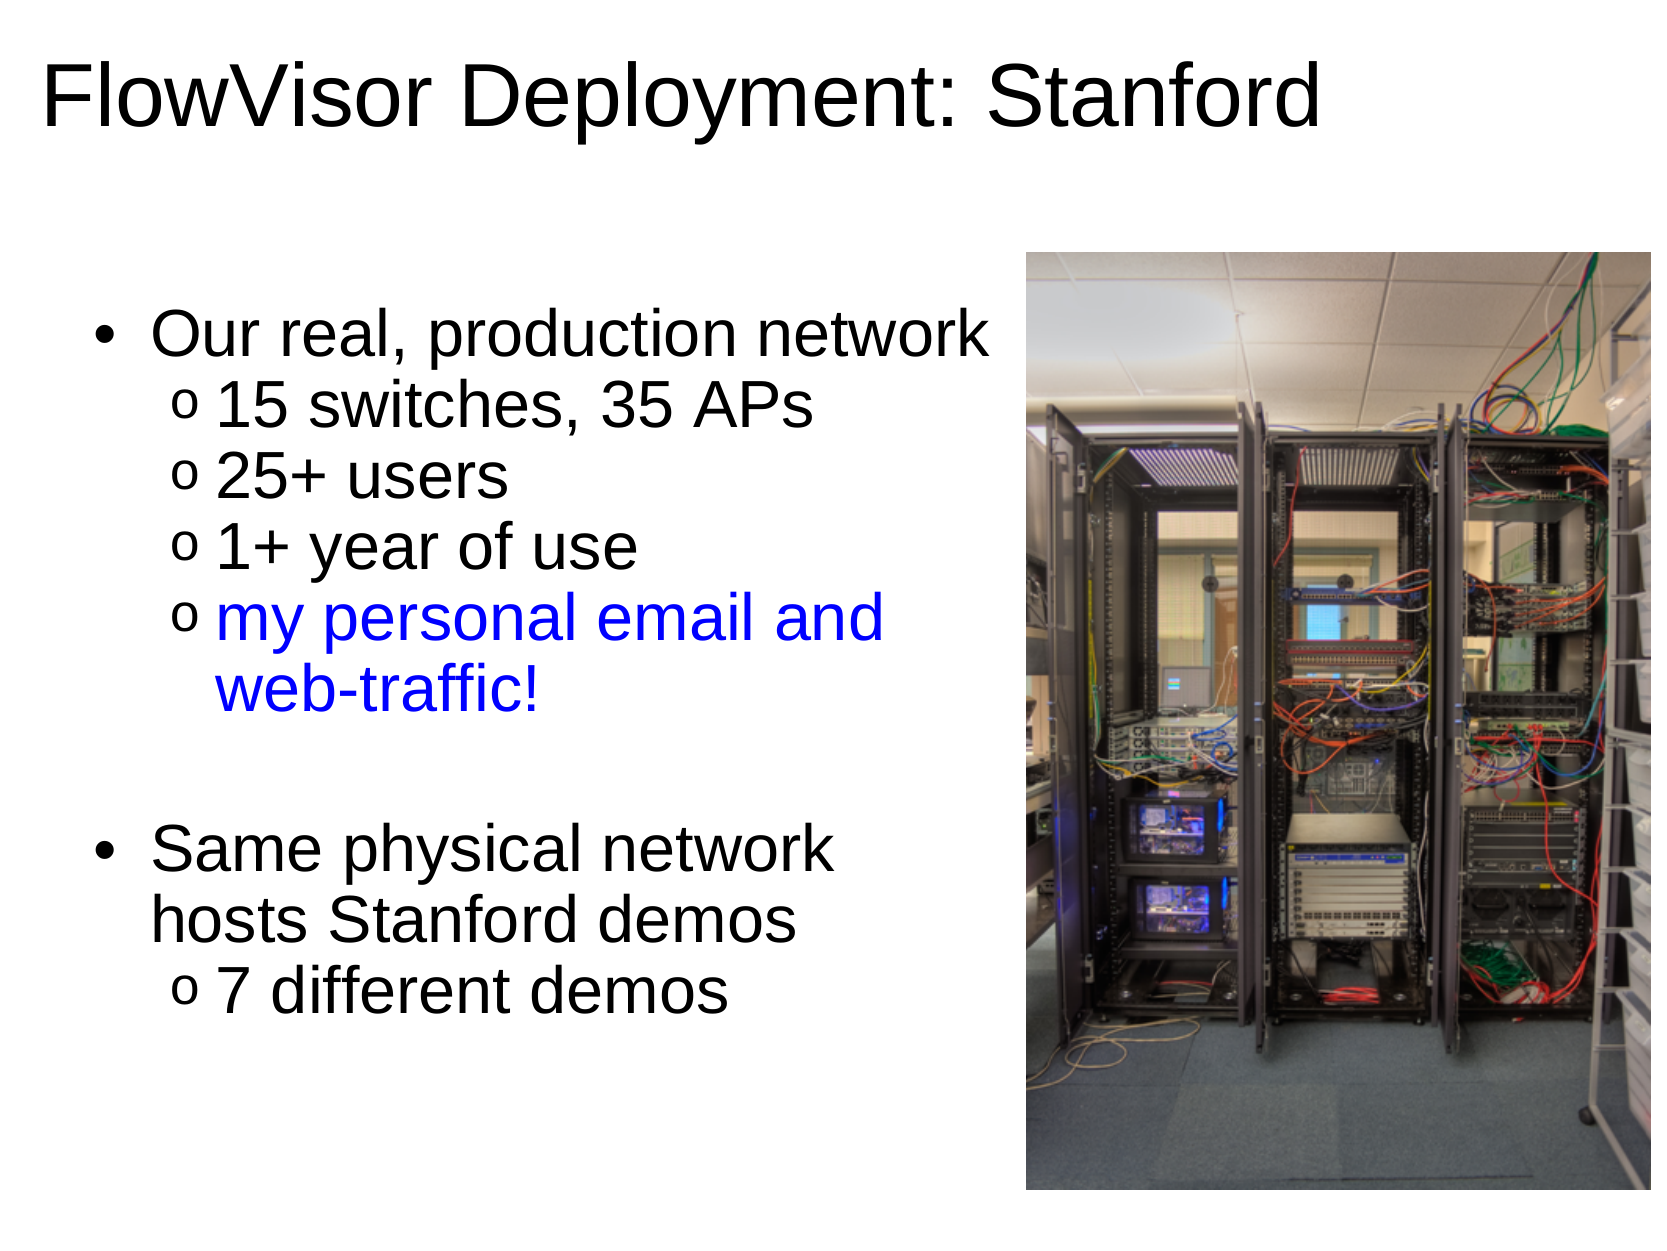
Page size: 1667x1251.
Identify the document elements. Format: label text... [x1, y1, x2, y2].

picture [1026, 252, 1651, 1190]
title FlowVisor Deployment: Stanford [40, 50, 1627, 201]
list Our real, production network 15 switches, 35 APs 25+ users 1+ year of use my personal email and web-traffic! Same physical network hosts Stanford demos 7 different demos [75, 300, 1010, 1201]
